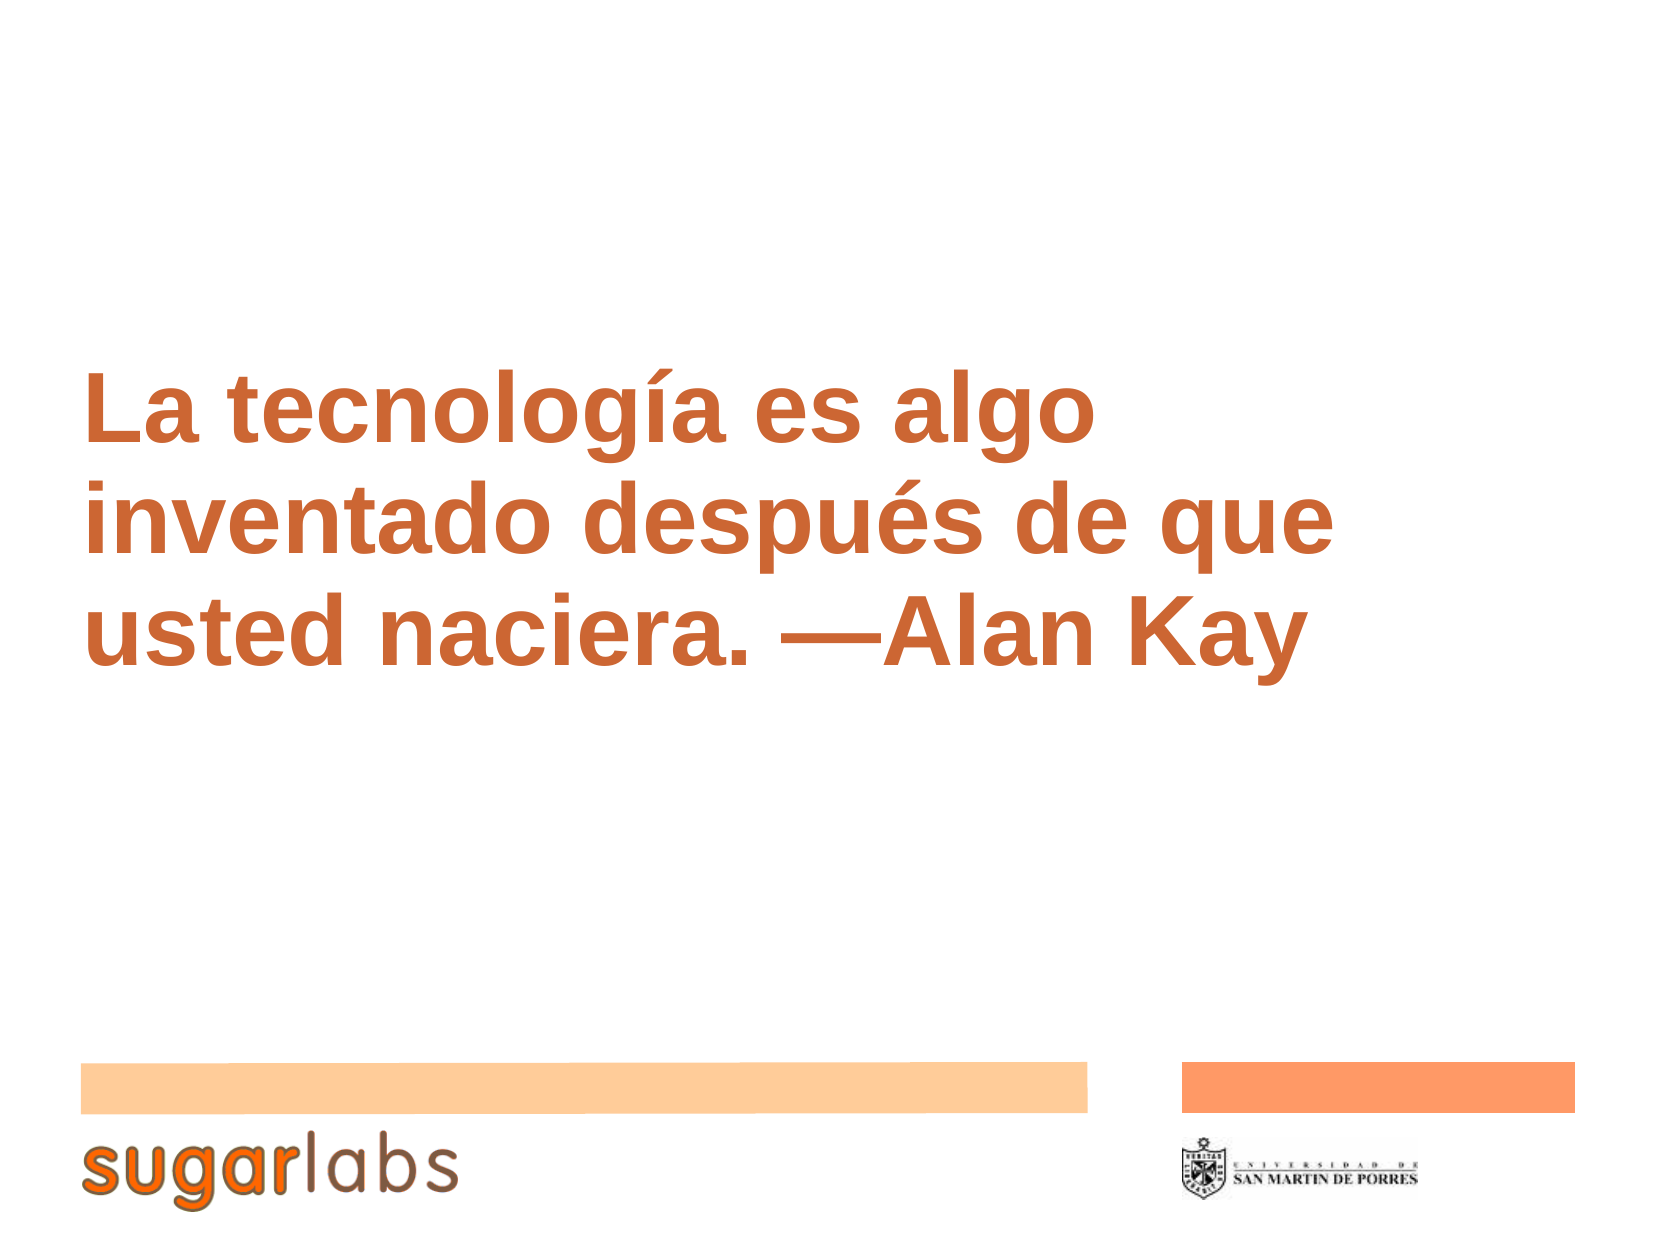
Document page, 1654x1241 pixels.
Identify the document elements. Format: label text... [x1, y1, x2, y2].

title La tecnología es algo inventado después de que usted naciera. —Alan Kay [82, 325, 1571, 713]
picture [1182, 1137, 1418, 1200]
picture [82, 1130, 458, 1212]
